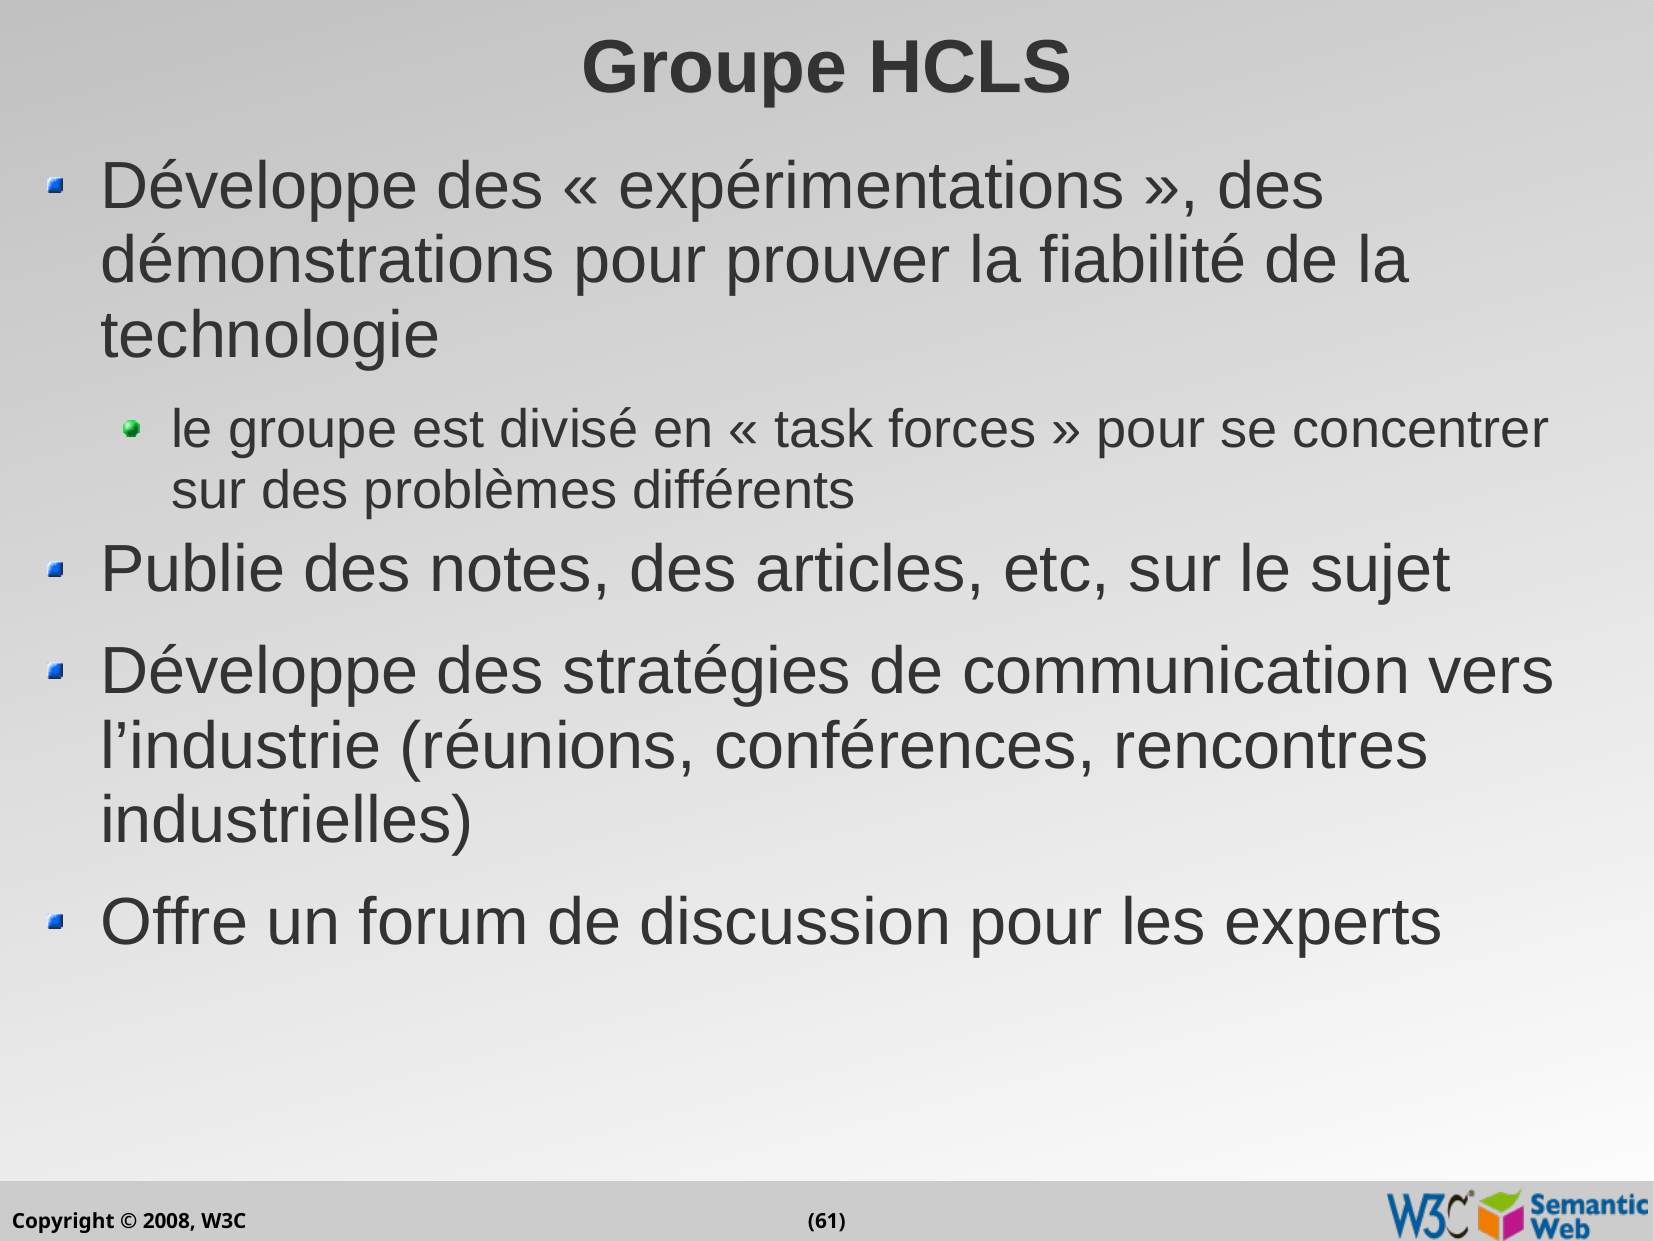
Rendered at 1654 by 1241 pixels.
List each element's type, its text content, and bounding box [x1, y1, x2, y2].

picture [1387, 1187, 1648, 1241]
title Groupe HCLS [0, 5, 1654, 125]
list Développe des « expérimentations », des démonstrations pour prouver la fiabilité de la technologie le groupe est divisé en « task forces » pour se concentrer sur des problèmes différents Publie des notes, des articles, etc, sur le sujet Développe des stratégies de communication vers l’industrie (réunions, conférences, rencontres industrielles) Offre un forum de discussion pour les experts [29, 147, 1624, 1134]
